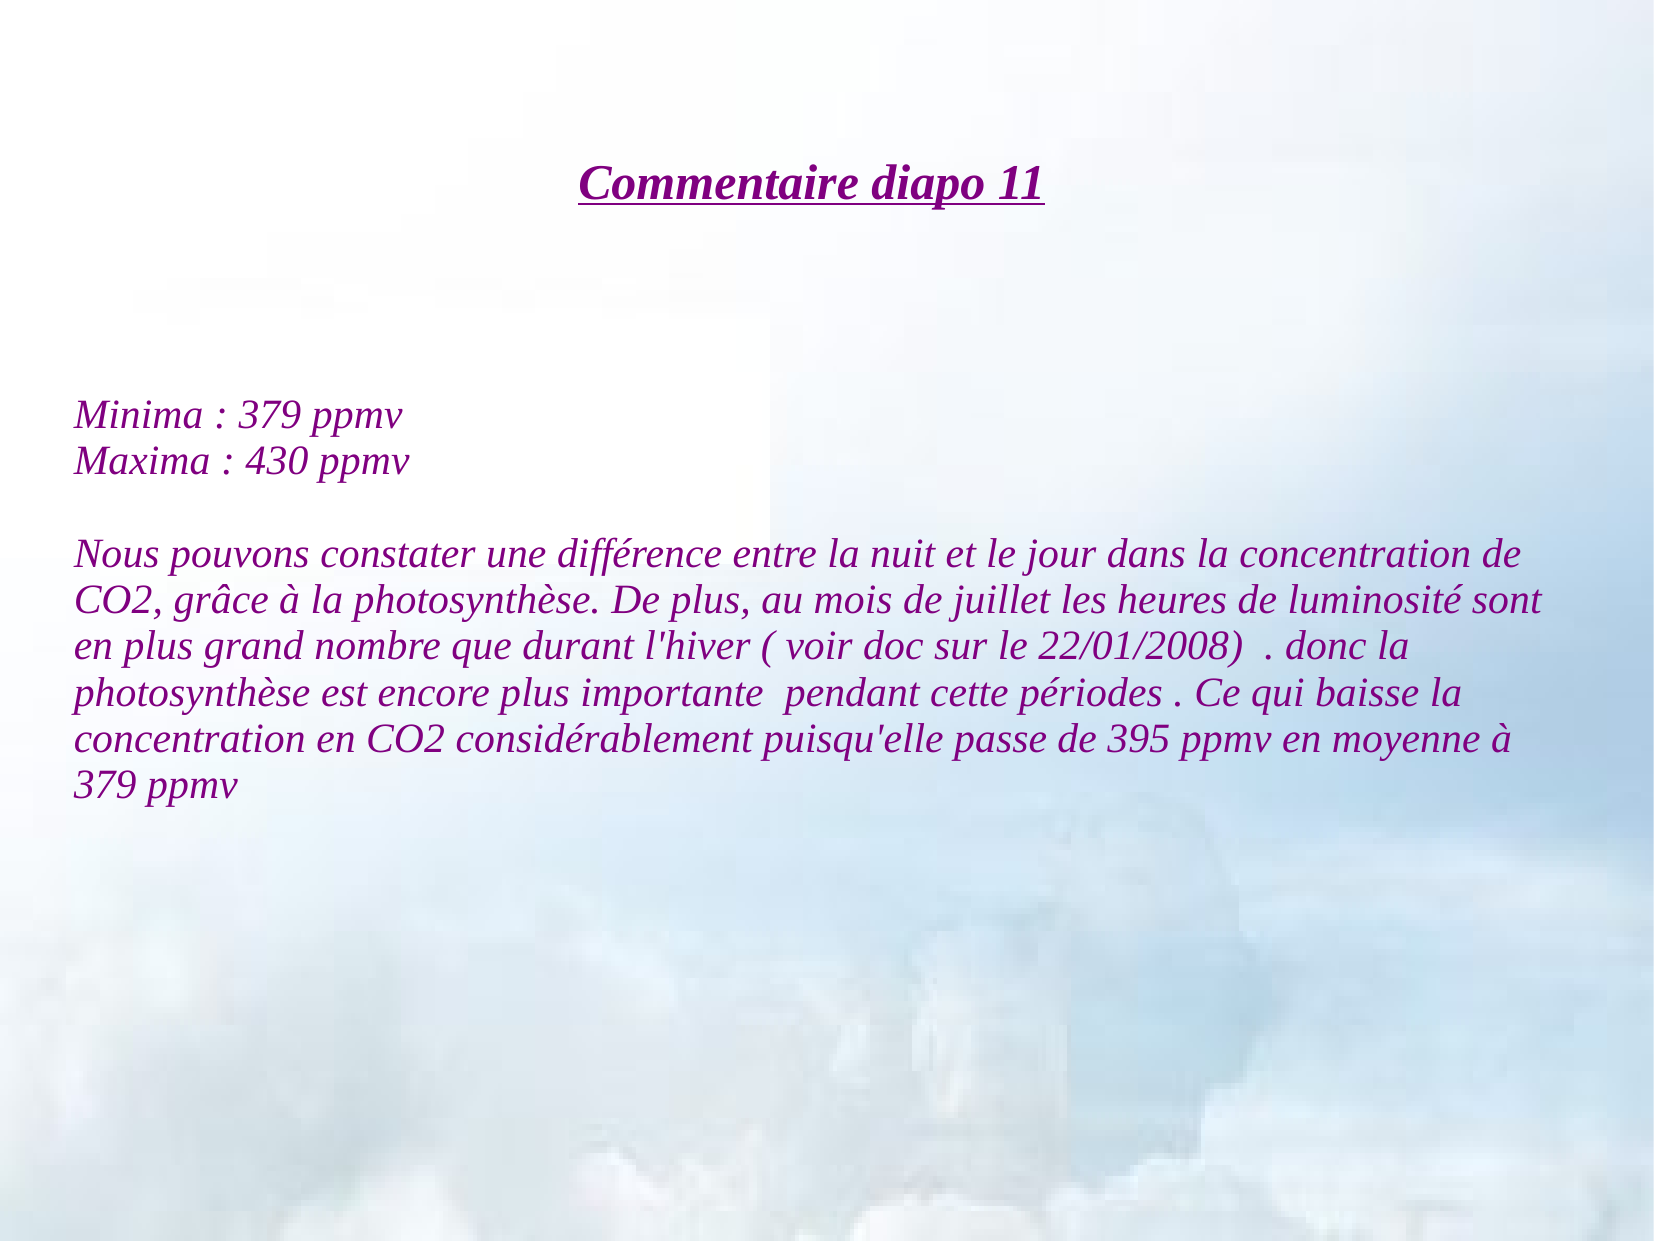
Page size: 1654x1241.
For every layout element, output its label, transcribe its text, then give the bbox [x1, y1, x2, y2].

text_box Minima : 379 ppmv Maxima : 430 ppmv Nous pouvons constater une différence entre la nuit et le jour dans la concentration de CO2, grâce à la photosynthèse. De plus, au mois de juillet les heures de luminosité sont en plus grand nombre que durant l'hiver ( voir doc sur le 22/01/2008) . donc la photosynthèse est encore plus importante pendant cette périodes . Ce qui baisse la concentration en CO2 considérablement puisqu'elle passe de 395 ppmv en moyenne à 379 ppmv [59, 383, 1595, 869]
text_box Commentaire diapo 11 [88, 147, 1536, 219]
picture [0, 0, 1654, 1241]
